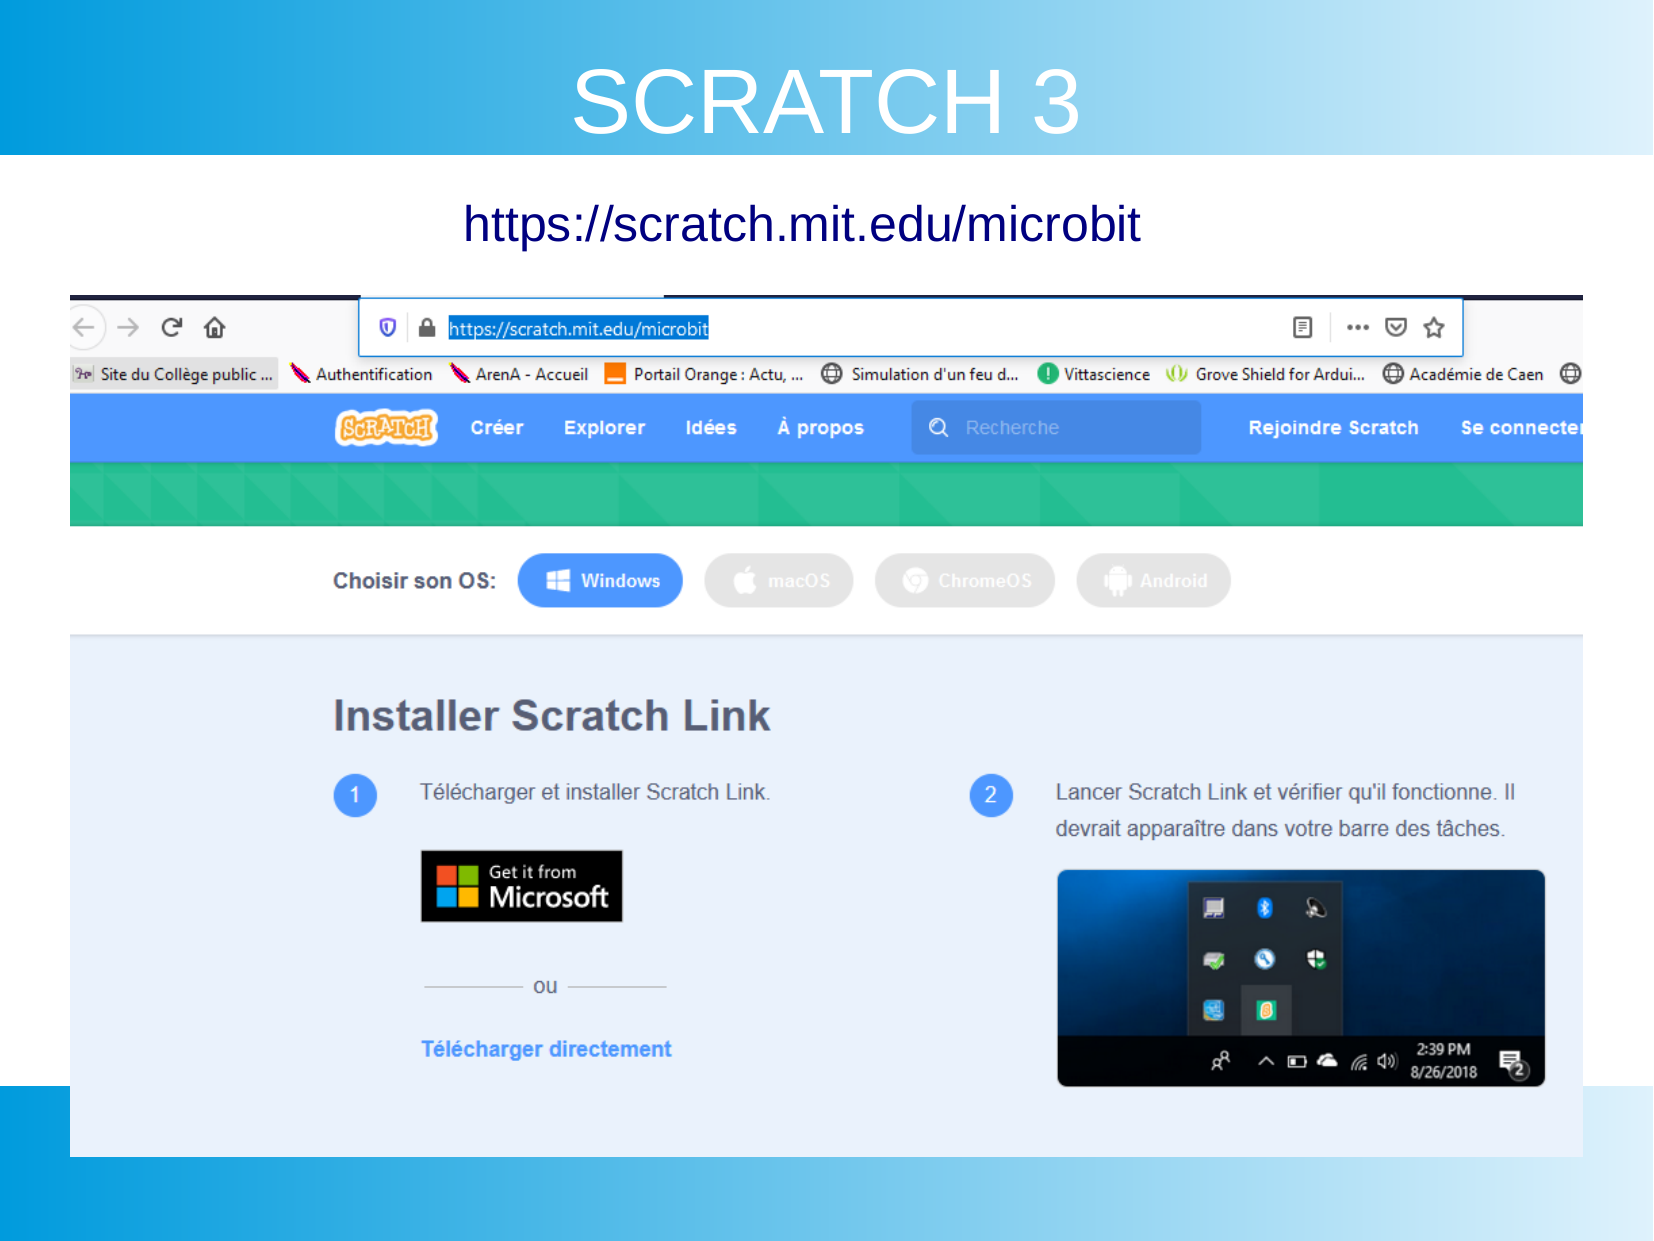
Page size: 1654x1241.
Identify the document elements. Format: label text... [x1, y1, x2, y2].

picture [70, 295, 1583, 1241]
text_box https://scratch.mit.edu/microbit [449, 188, 1158, 295]
title SCRATCH 3 [82, 49, 1571, 155]
